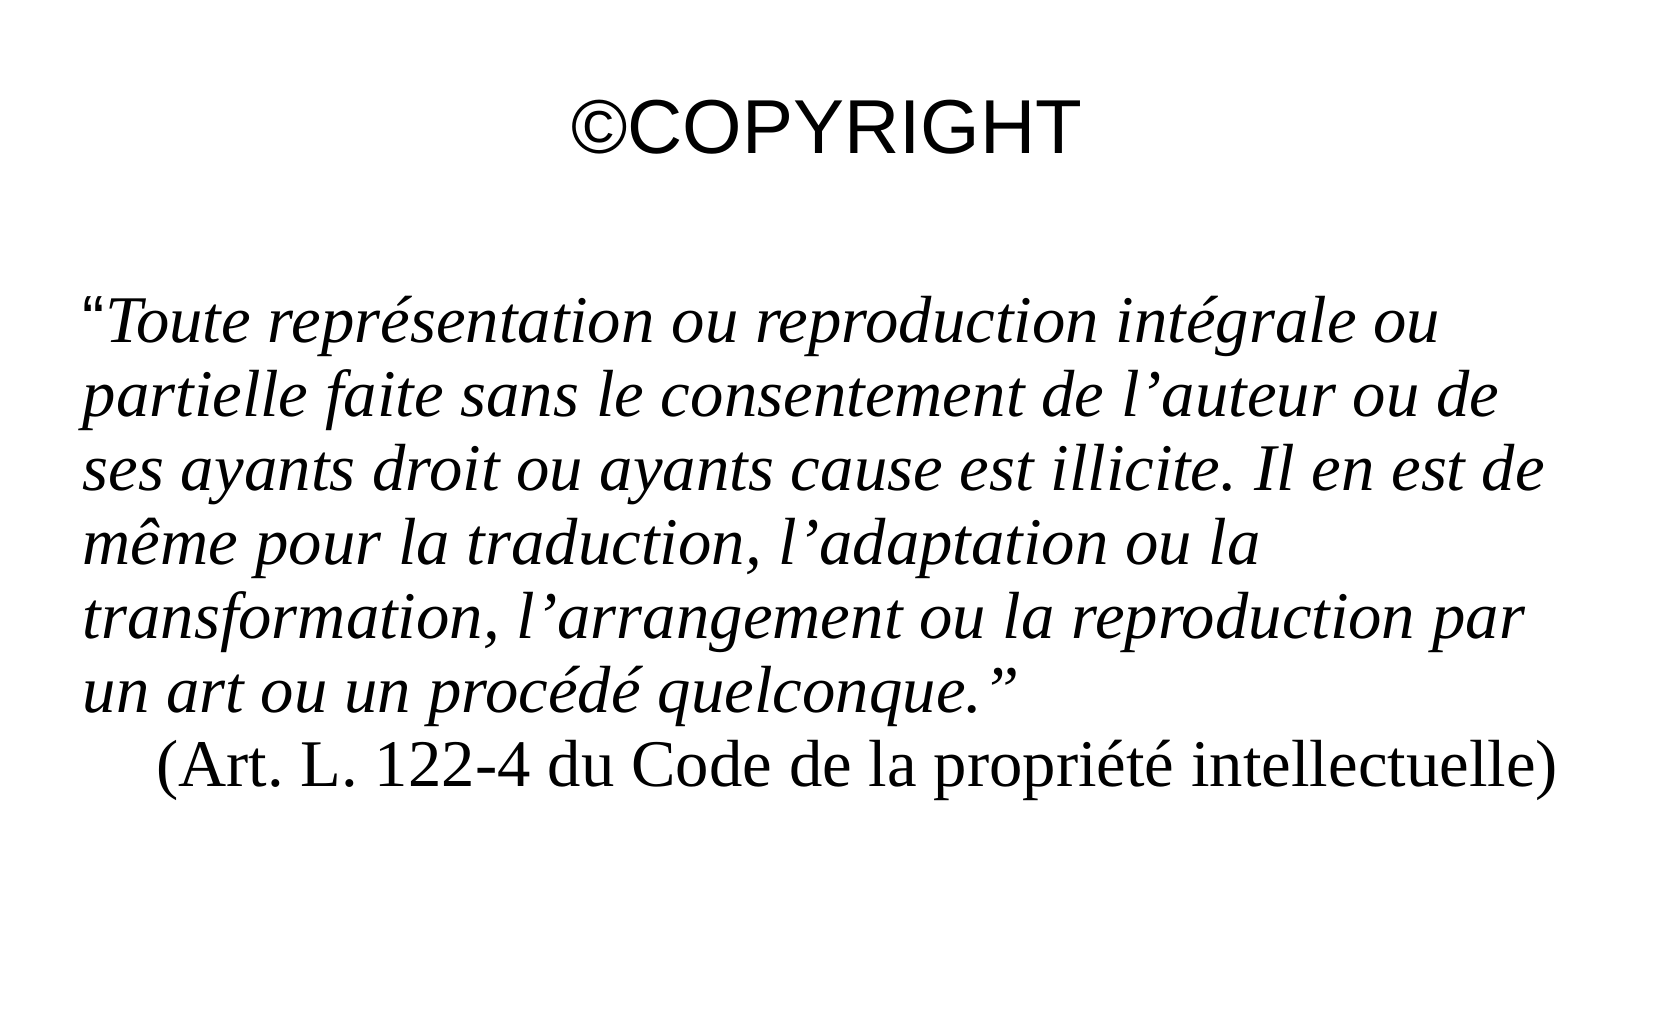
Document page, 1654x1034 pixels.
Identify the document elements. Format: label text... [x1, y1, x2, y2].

subtitle “Toute représentation ou reproduction intégrale ou partielle faite sans le consentement de l’auteur ou de ses ayants droit ou ayants cause est illicite. Il en est de même pour la traduction, l’adaptation ou la transformation, l’arrangement ou la reproduction par un art ou un procédé quelconque.” (Art. L. 122-4 du Code de la propriété intellectuelle) [82, 241, 1571, 842]
title ©COPYRIGHT [82, 41, 1571, 214]
